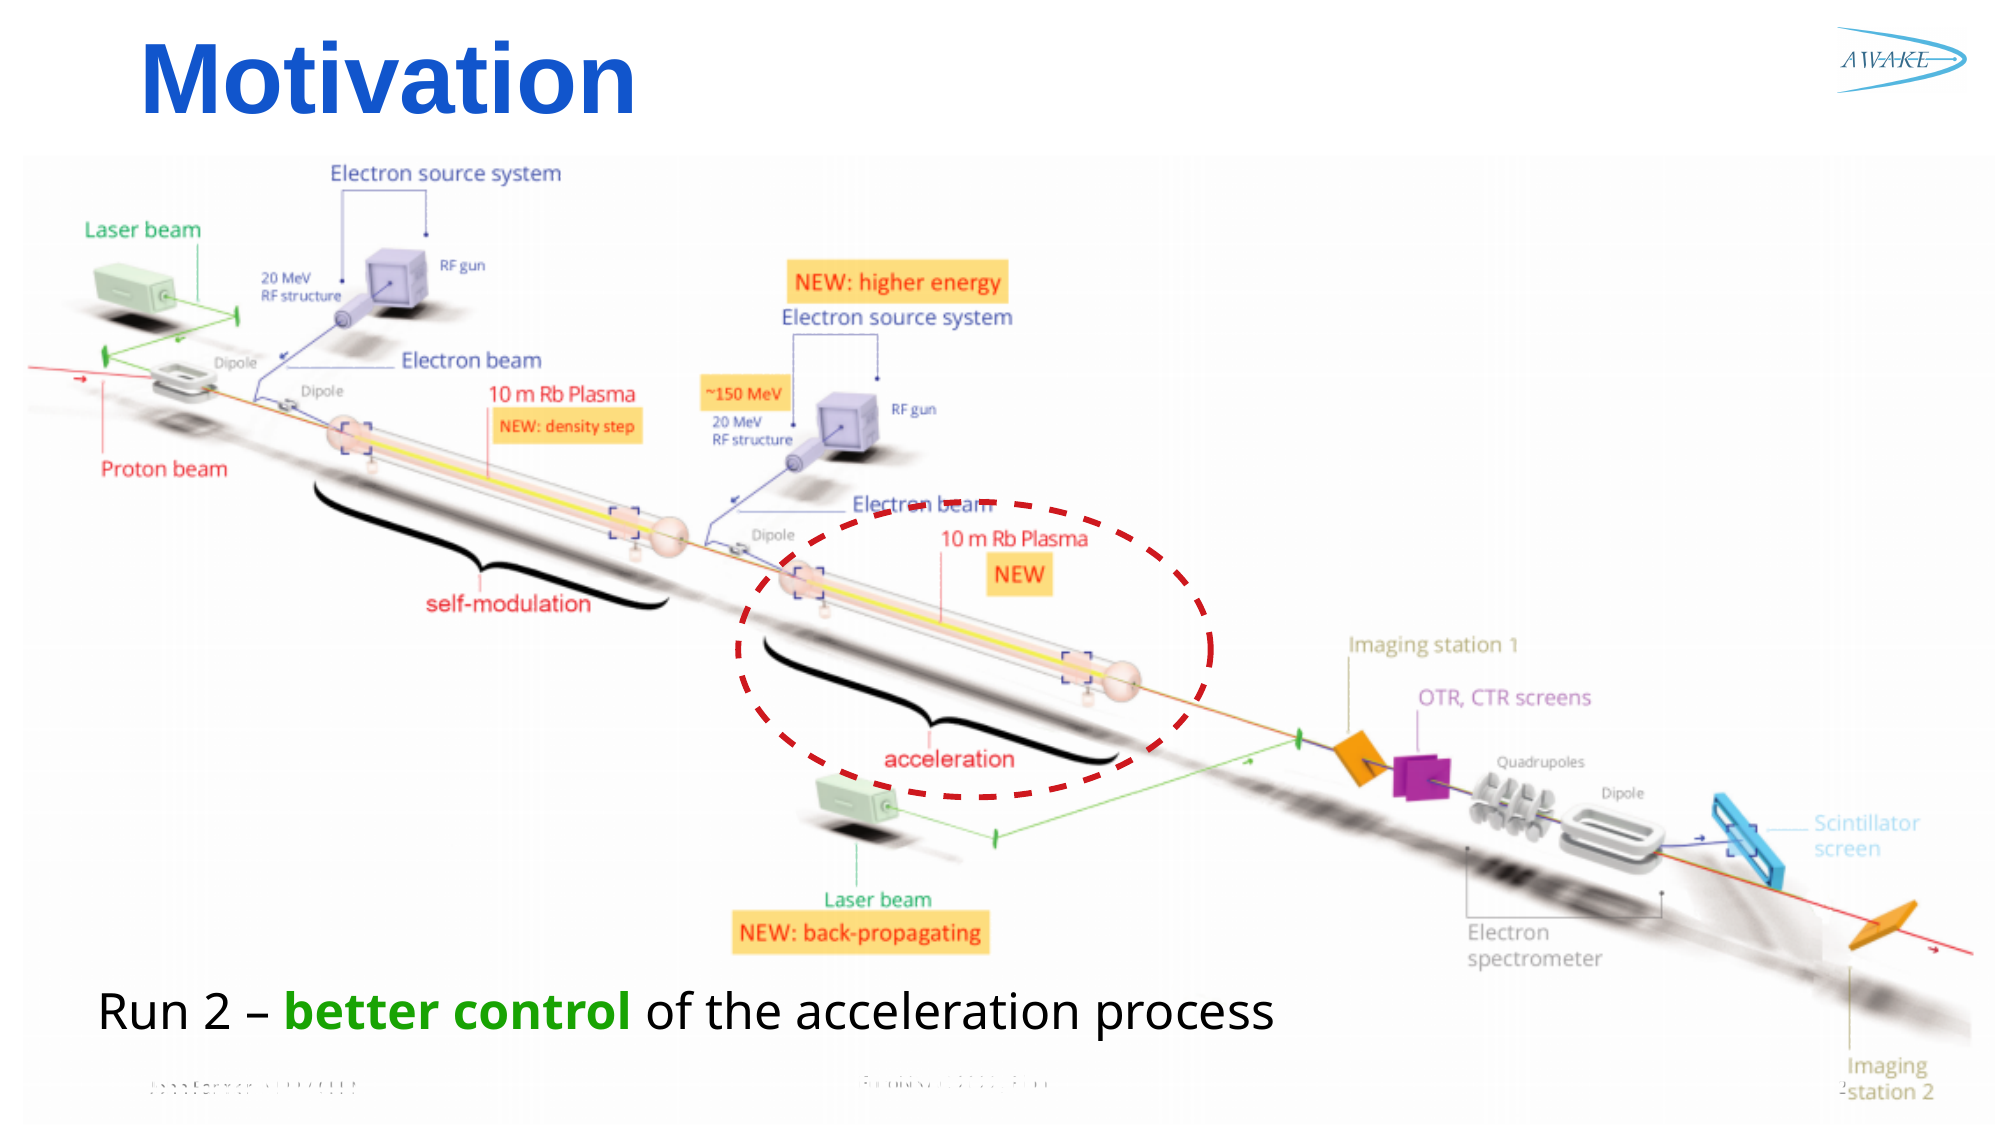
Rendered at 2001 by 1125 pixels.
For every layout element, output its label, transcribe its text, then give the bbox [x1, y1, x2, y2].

title Motivation [139, 22, 1759, 135]
text_box Run 2 – better control of the acceleration process [82, 968, 1291, 1052]
picture [23, 0, 1995, 1125]
